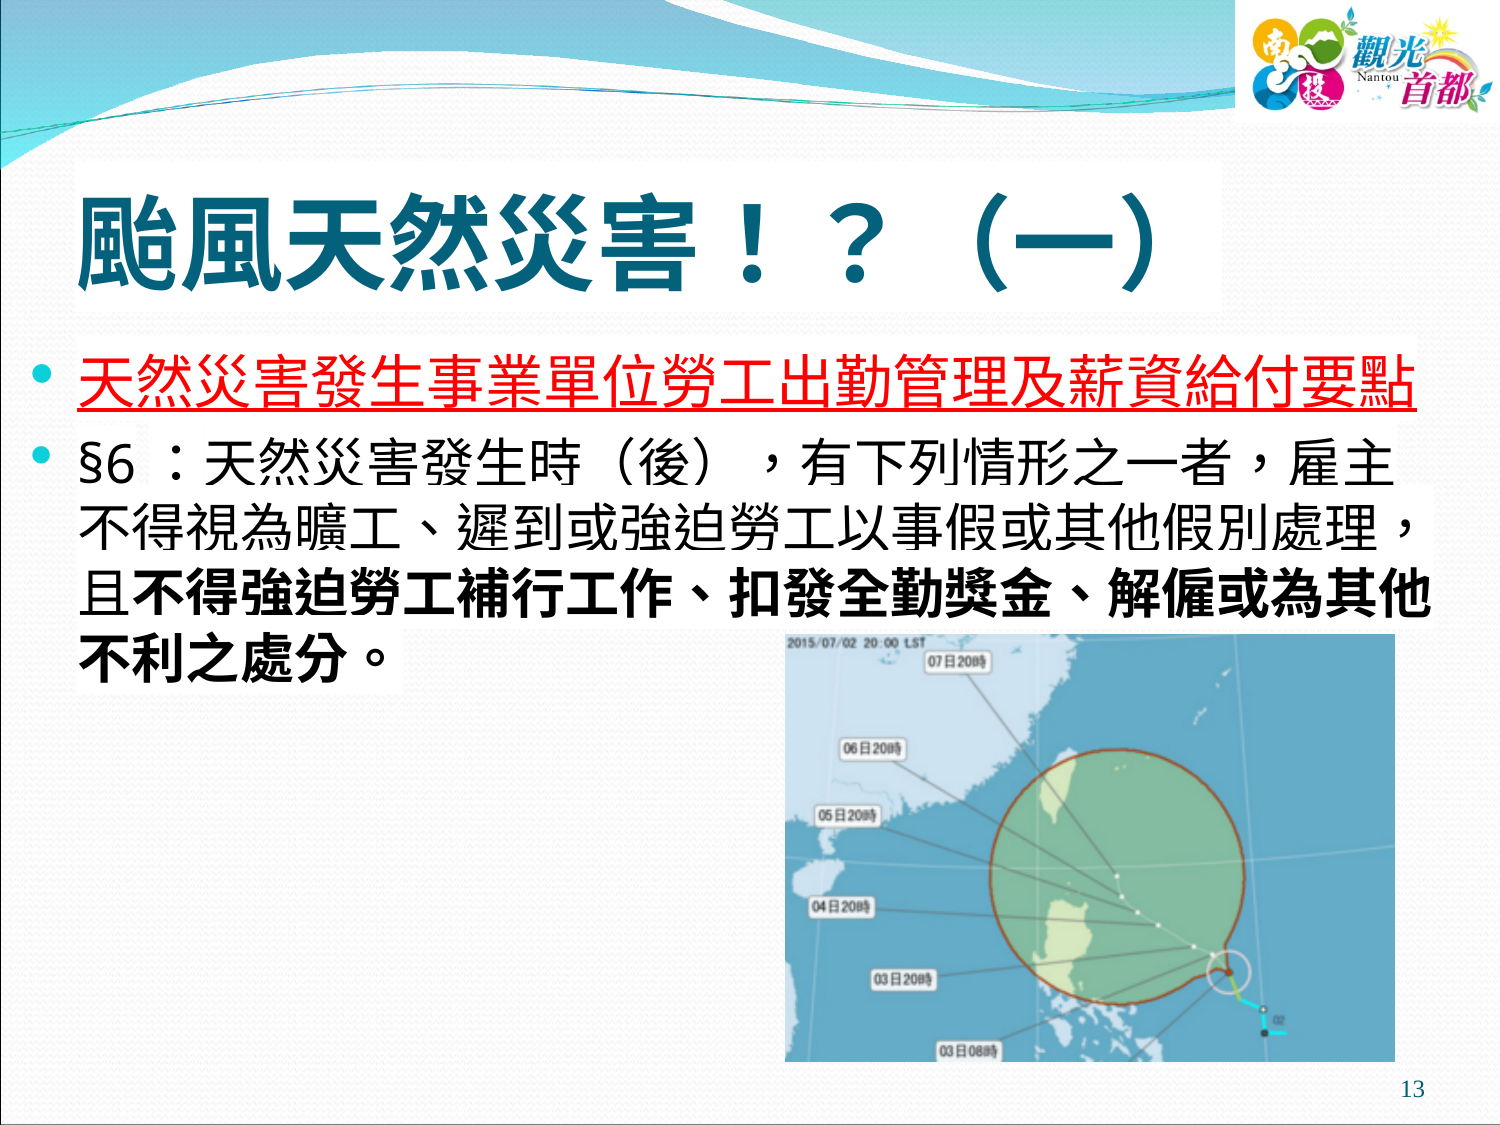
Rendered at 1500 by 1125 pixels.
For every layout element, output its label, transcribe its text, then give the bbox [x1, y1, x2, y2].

title 颱風天然災害！？（一） [75, 115, 1426, 304]
list 天然災害發生事業單位勞工出勤管理及薪資給付要點 §6：天然災害發生時（後），有下列情形之一者，雇主不得視為曠工、遲到或強迫勞工以事假或其他假別處理，且不得強迫勞工補行工作、扣發全勤獎金、解僱或為其他不利之處分。 [17, 338, 1460, 705]
text_box <編號> [1299, 1042, 1426, 1103]
picture [0, 0, 1500, 1125]
